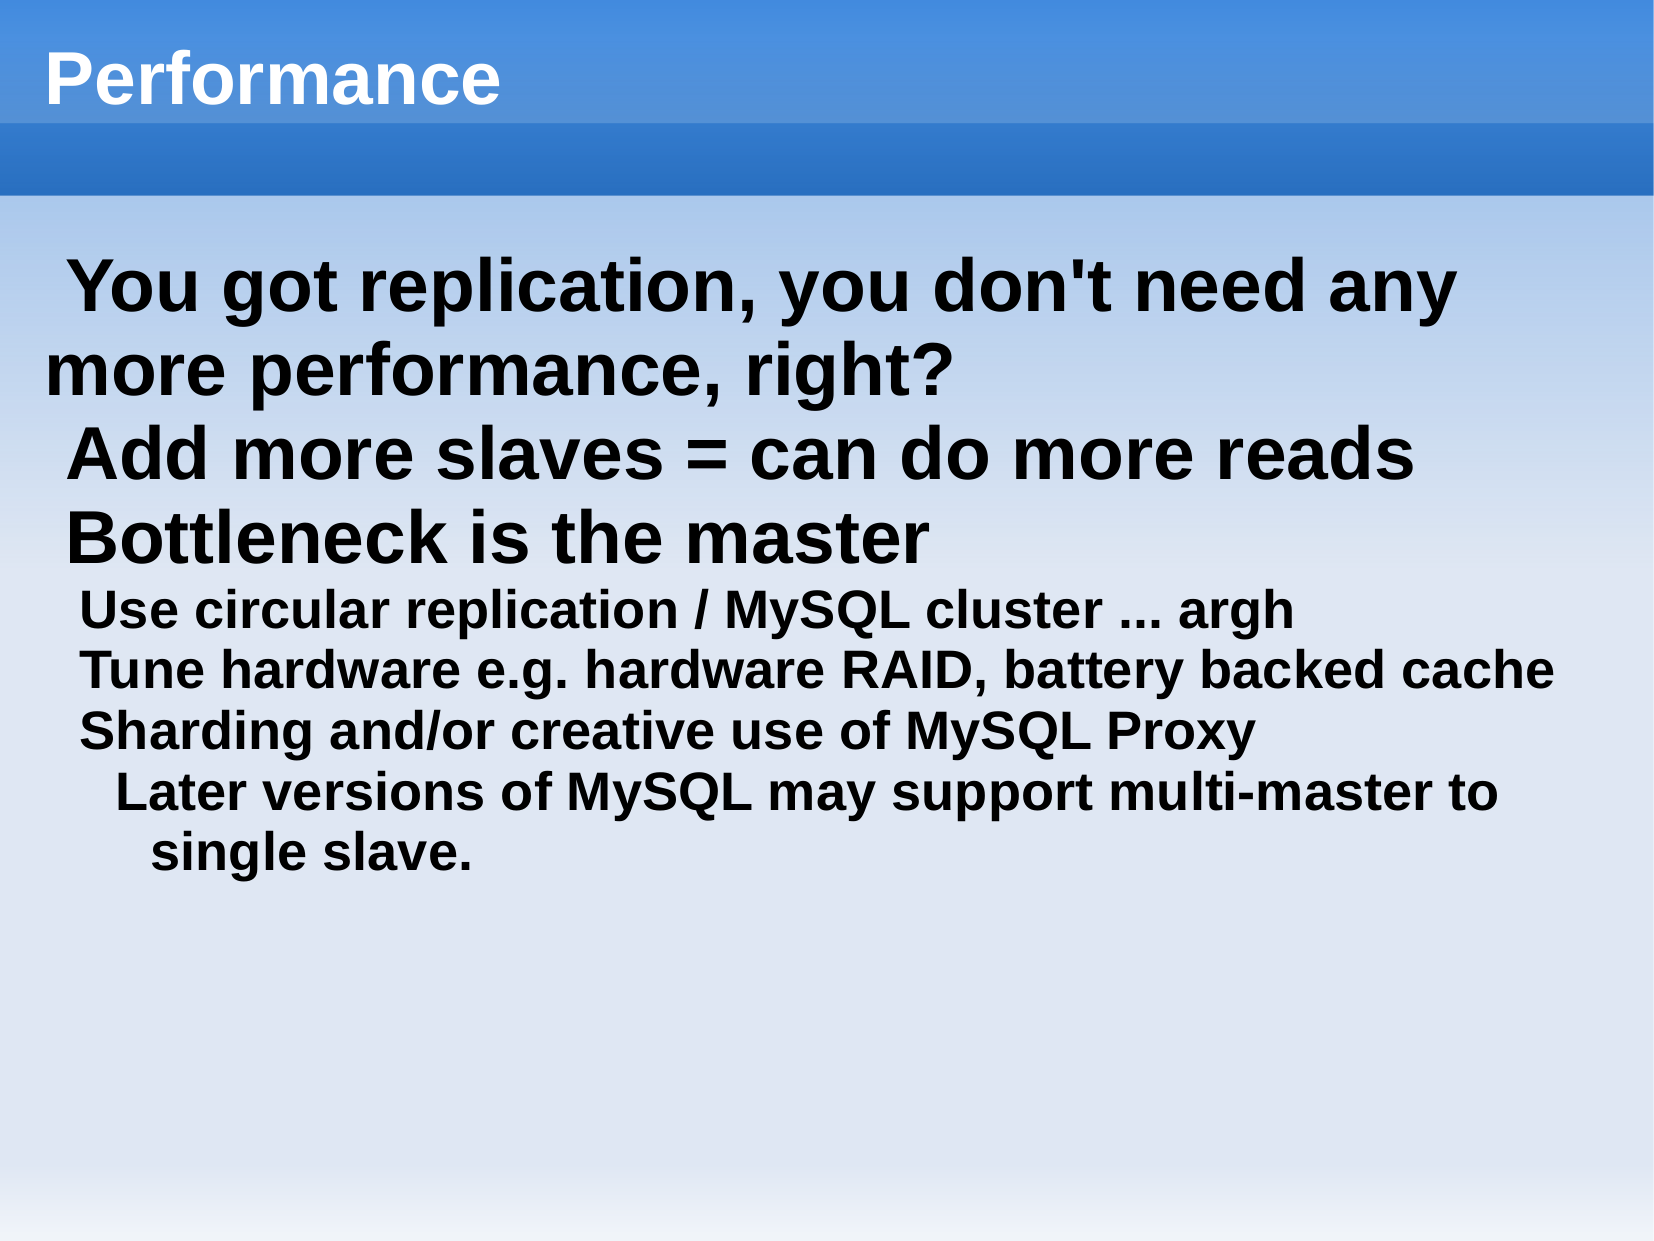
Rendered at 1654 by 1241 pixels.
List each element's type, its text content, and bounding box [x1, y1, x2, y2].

picture [0, 0, 1654, 1241]
text_box Performance [29, 29, 1625, 158]
text_box [570, 235, 1654, 320]
text_box You got replication, you don't need any more performance, right? Add more slaves = can do more reads Bottleneck is the master Use circular replication / MySQL cluster ... argh Tune hardware e.g. hardware RAID, battery backed cache Sharding and/or creative use of MySQL Proxy Later versions of MySQL may support multi-master to single slave. [29, 236, 1625, 1115]
